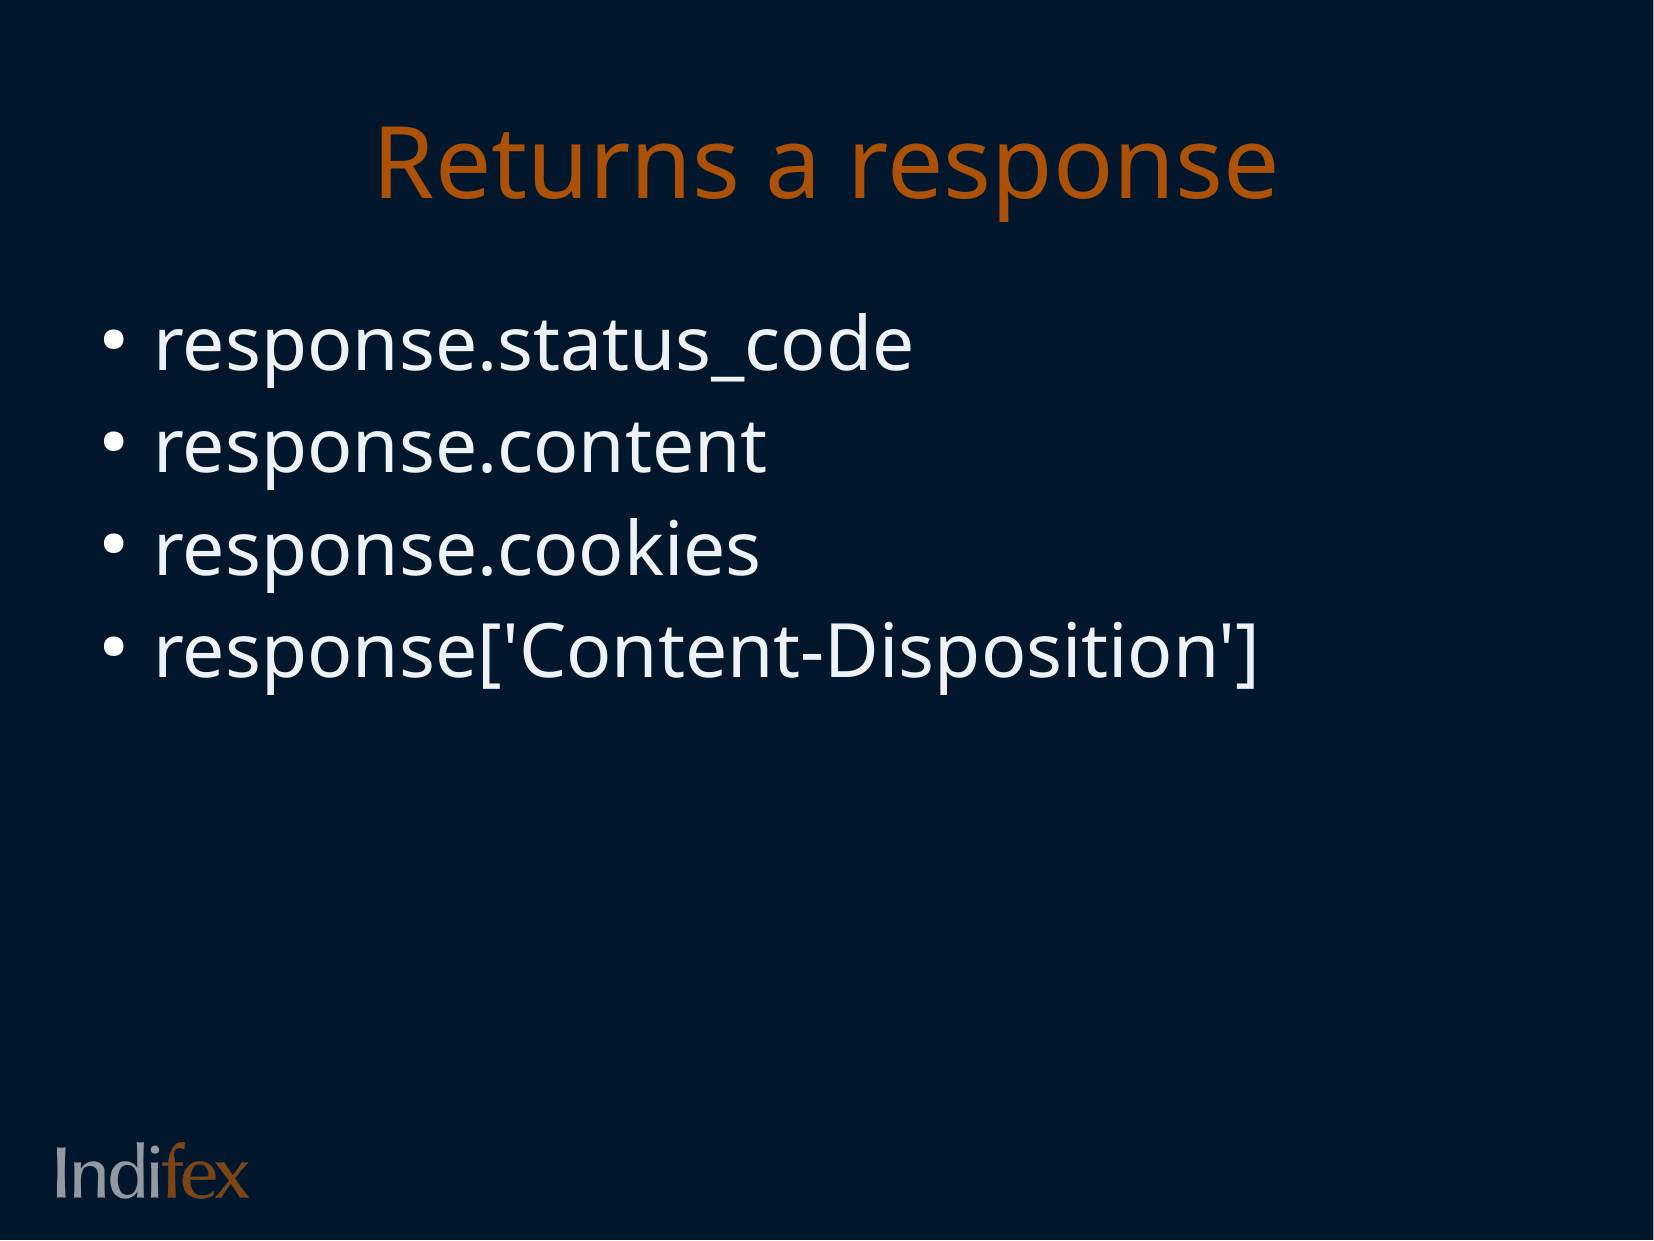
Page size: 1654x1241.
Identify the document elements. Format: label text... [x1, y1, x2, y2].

list response.status_code response.content response.cookies response['Content-Disposition'] [82, 290, 1571, 1109]
title Returns a response [82, 49, 1571, 257]
picture [56, 1142, 249, 1241]
